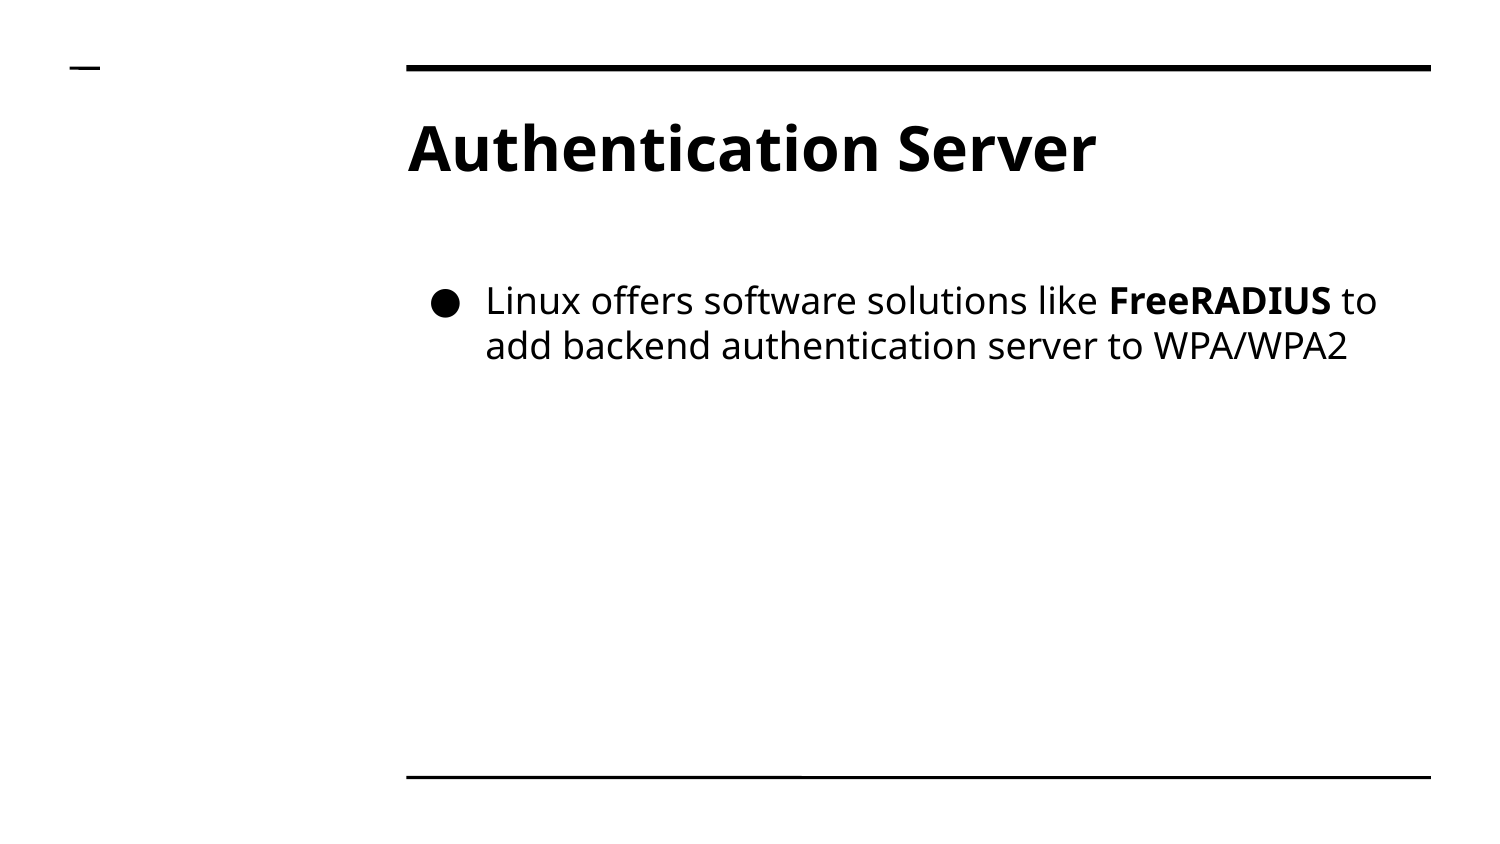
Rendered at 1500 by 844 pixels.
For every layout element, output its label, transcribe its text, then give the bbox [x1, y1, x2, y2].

title Authentication Server [393, 94, 1431, 199]
list Linux offers software solutions like FreeRADIUS to add backend authentication server to WPA/WPA2 [395, 261, 1433, 755]
